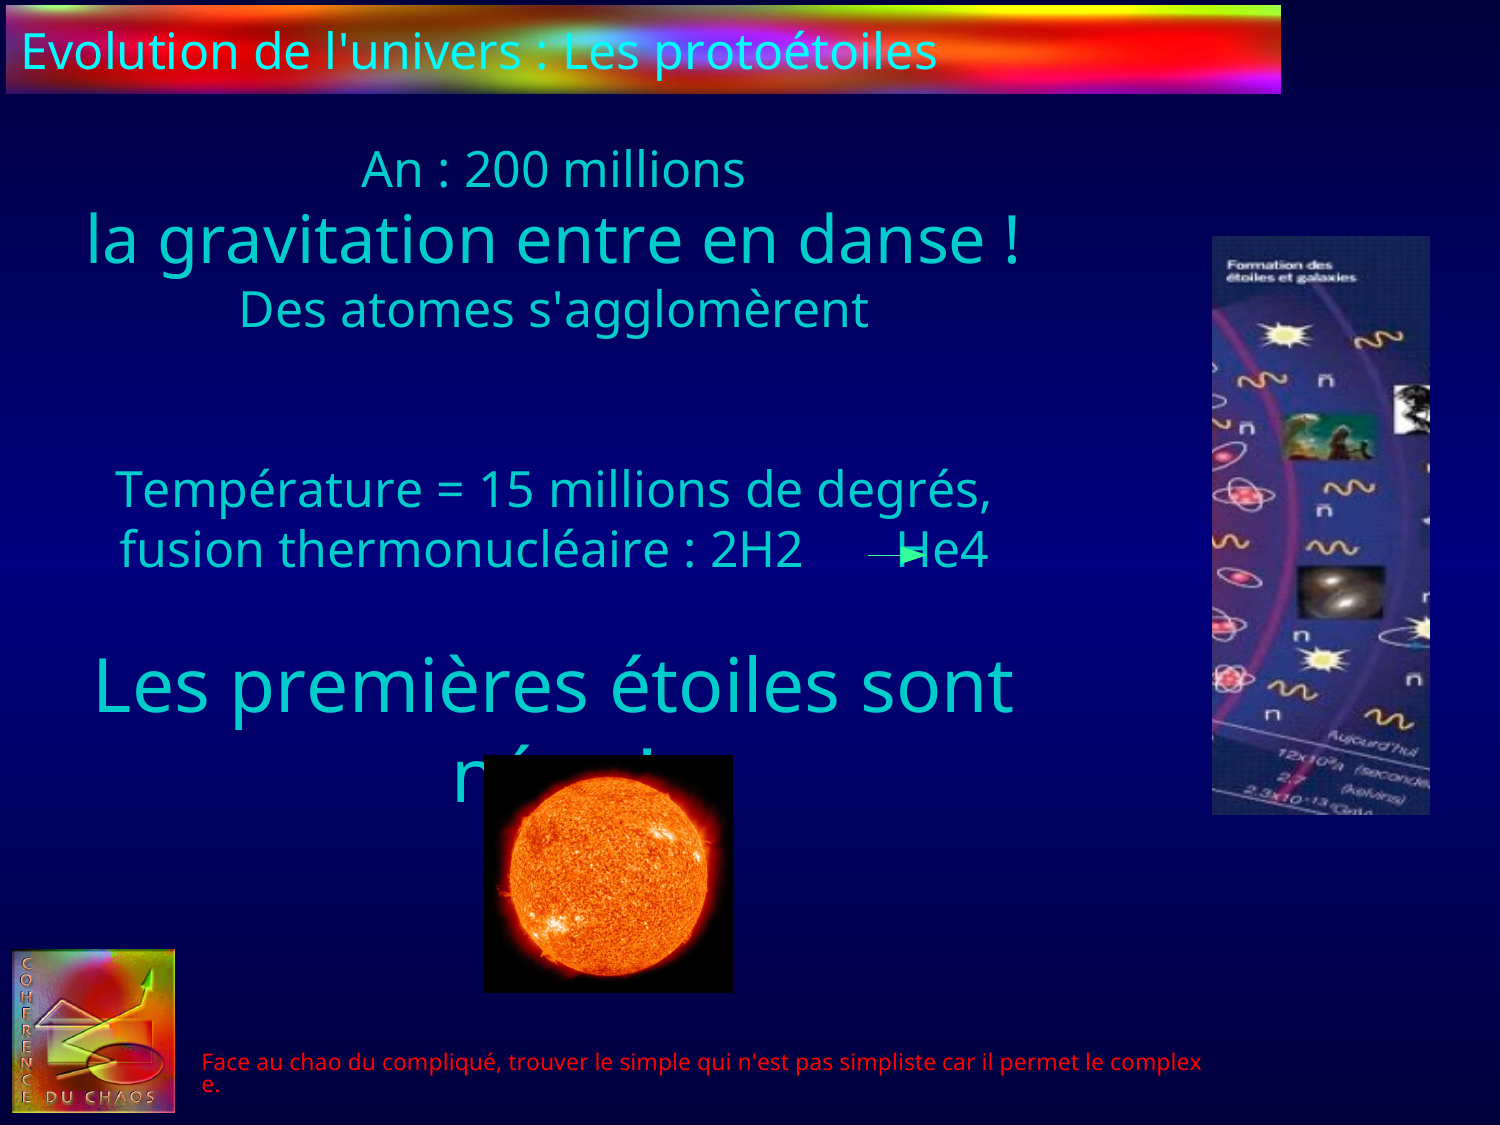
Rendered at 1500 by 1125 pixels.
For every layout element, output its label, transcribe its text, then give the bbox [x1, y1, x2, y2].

picture [484, 755, 733, 993]
title Evolution de l'univers : Les protoétoiles [5, 5, 1281, 94]
text_box An : 200 millions la gravitation entre en danse ! Des atomes s'agglomèrent Température = 15 millions de degrés, fusion thermonucléaire : 2H2 He4 Les premières étoiles sont nées ! [70, 129, 1193, 925]
picture [1212, 236, 1430, 815]
picture [12, 949, 175, 1113]
